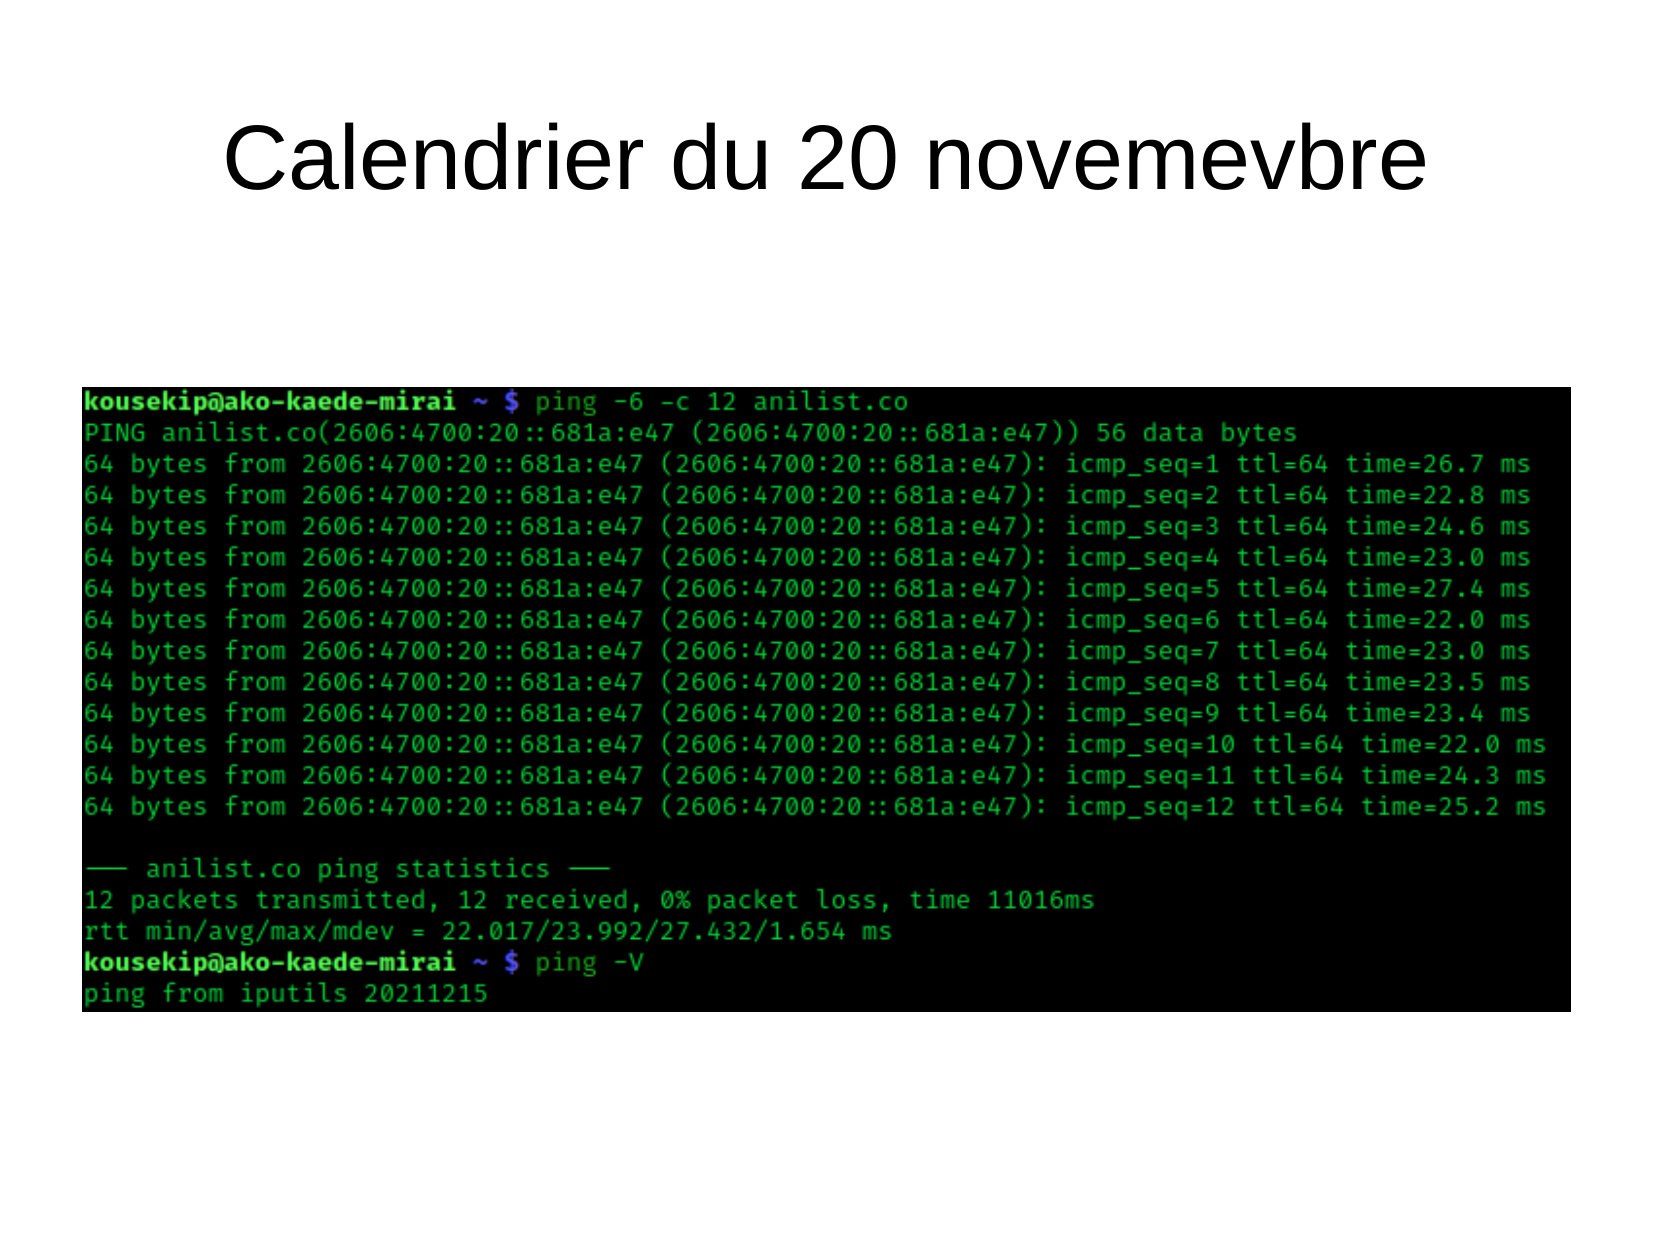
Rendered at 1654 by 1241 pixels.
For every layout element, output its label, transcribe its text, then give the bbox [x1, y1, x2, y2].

title Calendrier du 20 novemevbre [82, 49, 1571, 257]
picture [82, 387, 1571, 1012]
